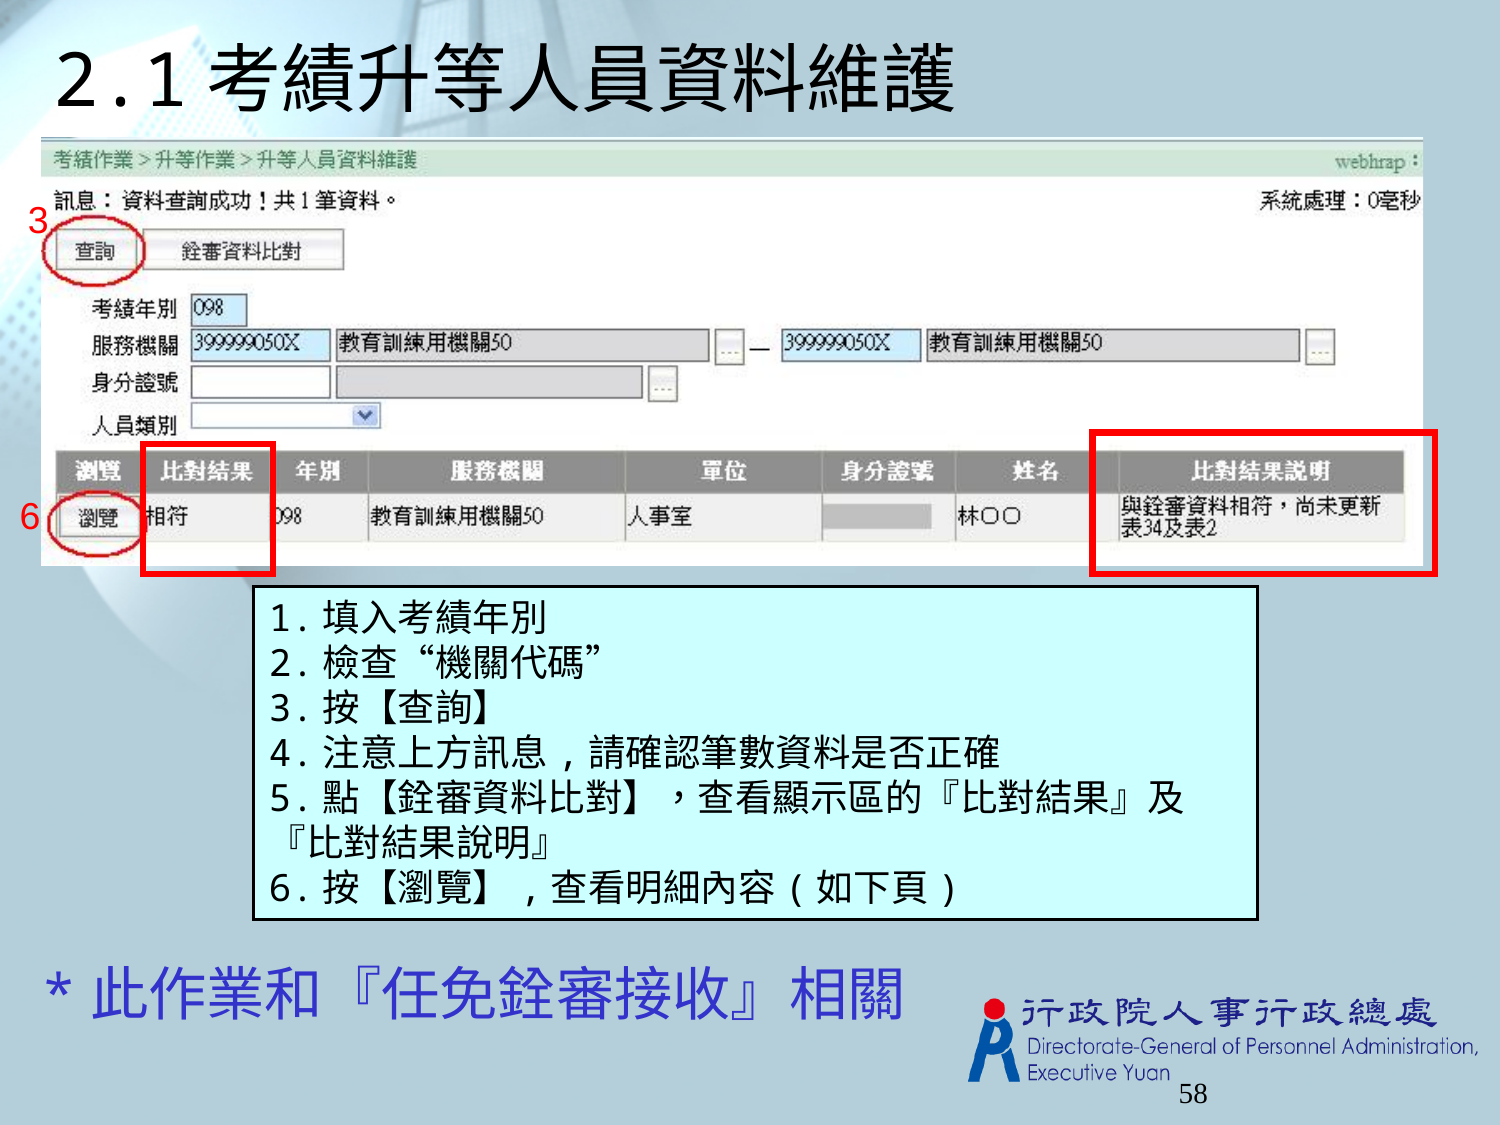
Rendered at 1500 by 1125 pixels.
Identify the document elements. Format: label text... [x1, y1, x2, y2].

text_box 6 [6, 491, 54, 537]
text_box 3 [14, 196, 63, 242]
picture [1096, 436, 1424, 566]
text_box *此作業和『任免銓審接收』相關 [41, 941, 974, 1031]
text_box 1.填入考績年別 2.檢查“機關代碼” 3.按【查詢】 4.注意上方訊息,請確認筆數資料是否正確 5.點【銓審資料比對】，查看顯示區的『比對結果』及『比對結果說明』 6.按【瀏覽】,查看明細內容(如下頁) [253, 586, 1258, 920]
picture [146, 447, 270, 566]
text_box 2.1考績升等人員資料維護 [53, 31, 986, 121]
text_box [1163, 1066, 1477, 1125]
picture [41, 137, 1424, 566]
